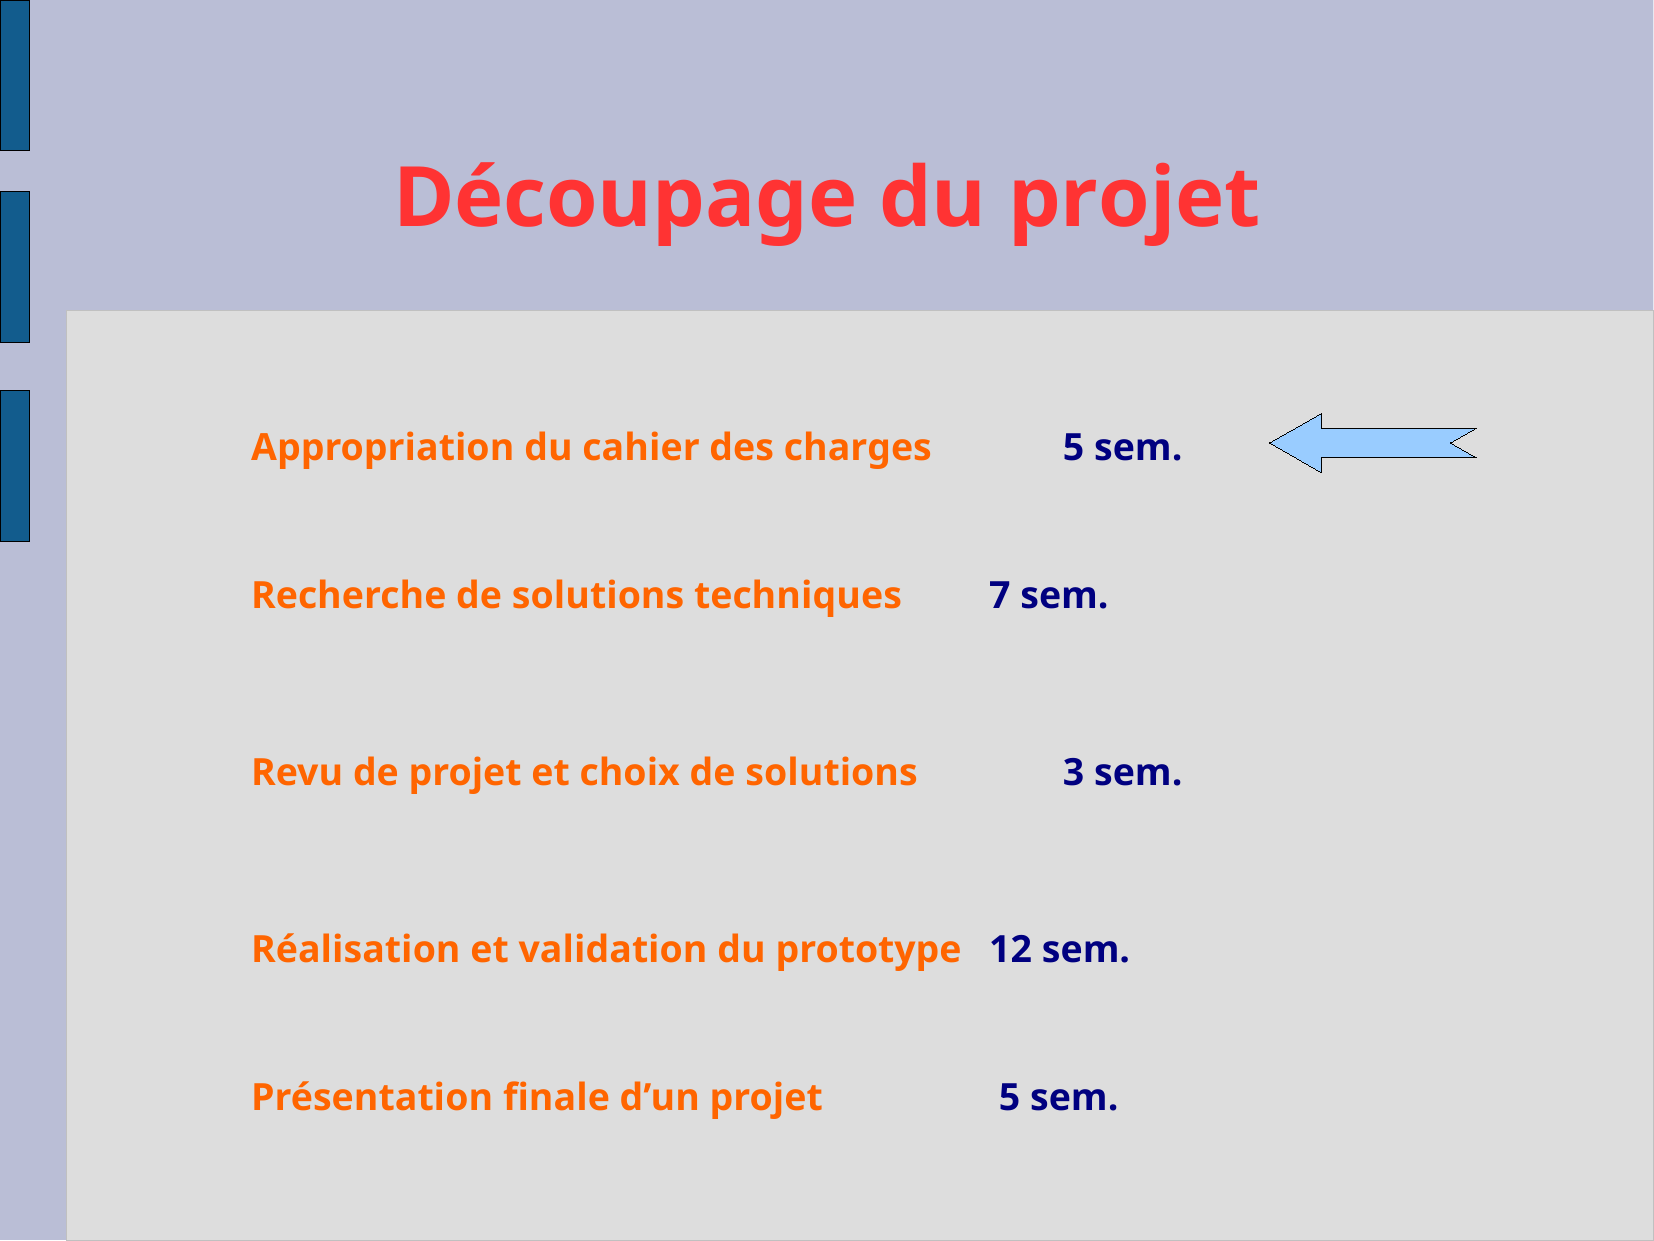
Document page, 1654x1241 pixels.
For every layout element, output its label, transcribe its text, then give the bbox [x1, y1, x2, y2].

text_box Réalisation et validation du prototype 12 sem. [236, 915, 1506, 983]
text_box Revu de projet et choix de solutions 3 sem. [236, 738, 1506, 806]
text_box Recherche de solutions techniques 7 sem. [236, 561, 1506, 629]
text_box Présentation finale d’un projet 5 sem. [236, 1062, 1536, 1131]
title Découpage du projet [121, 98, 1534, 291]
text_box [1269, 413, 1477, 473]
text_box Appropriation du cahier des charges 5 sem. [236, 413, 1506, 481]
